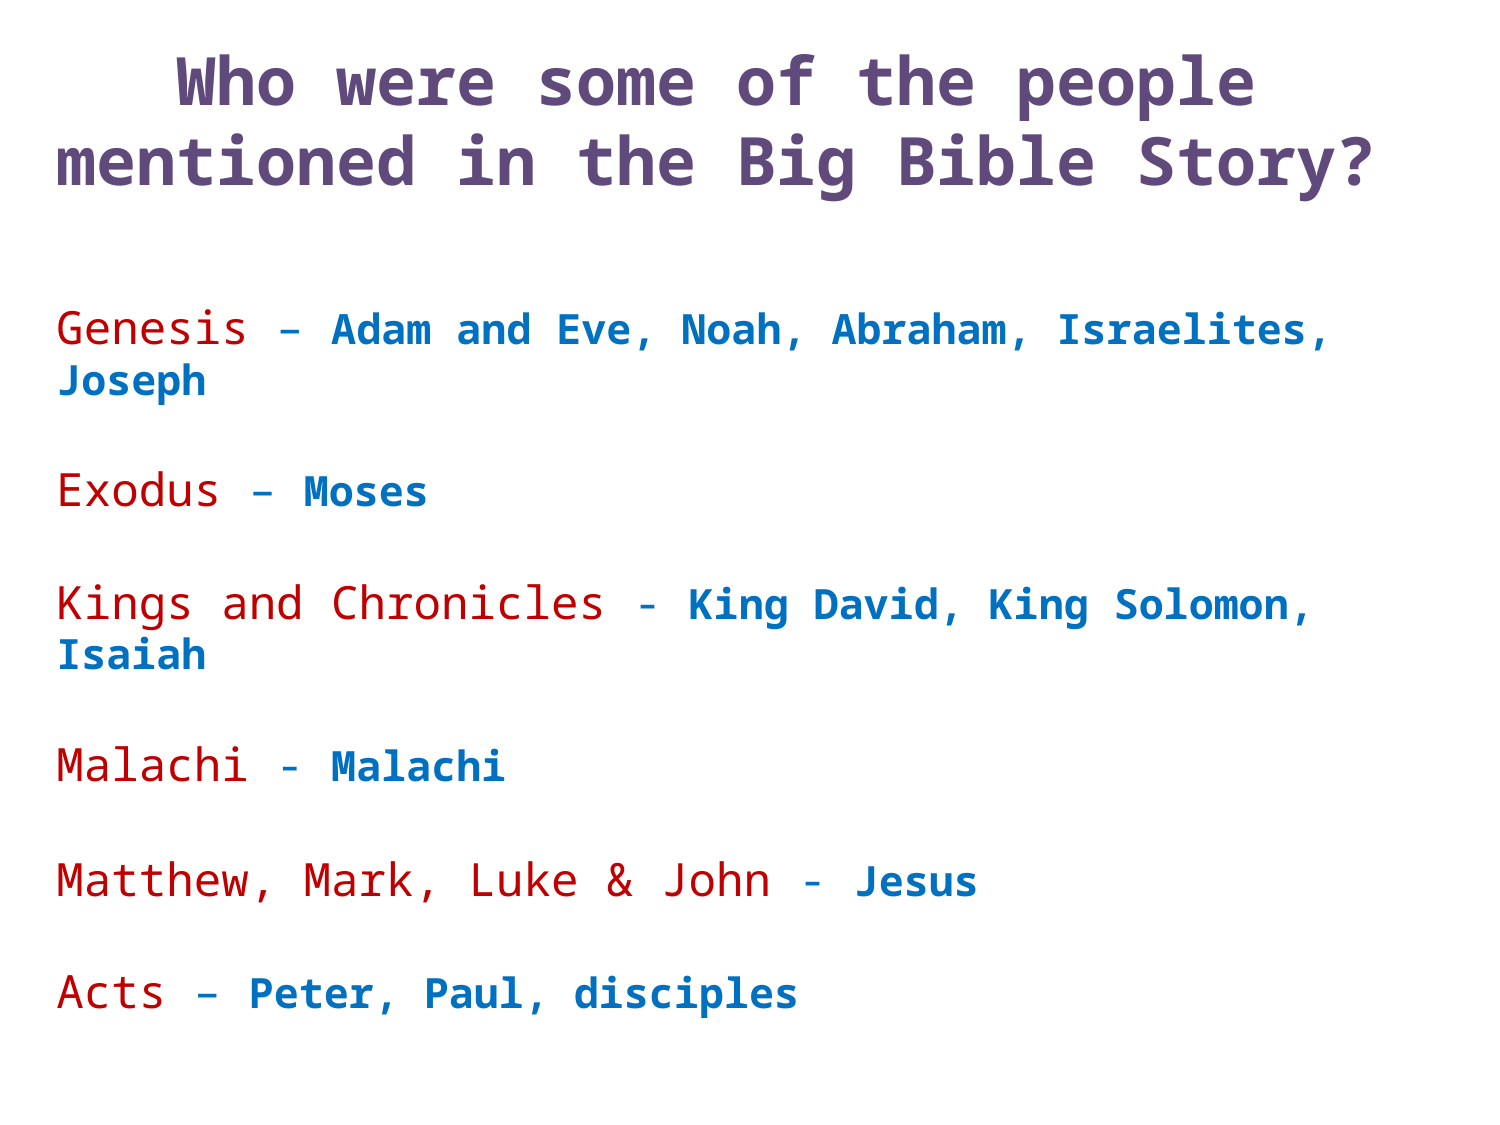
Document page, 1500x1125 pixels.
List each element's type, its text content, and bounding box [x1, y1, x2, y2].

text_box Who were some of the people mentioned in the Big Bible Story? Genesis – Adam and Eve, Noah, Abraham, Israelites, Joseph Exodus – Moses Kings and Chronicles - King David, King Solomon, Isaiah Malachi - Malachi Matthew, Mark, Luke & John - Jesus Acts – Peter, Paul, disciples [41, 30, 1483, 986]
